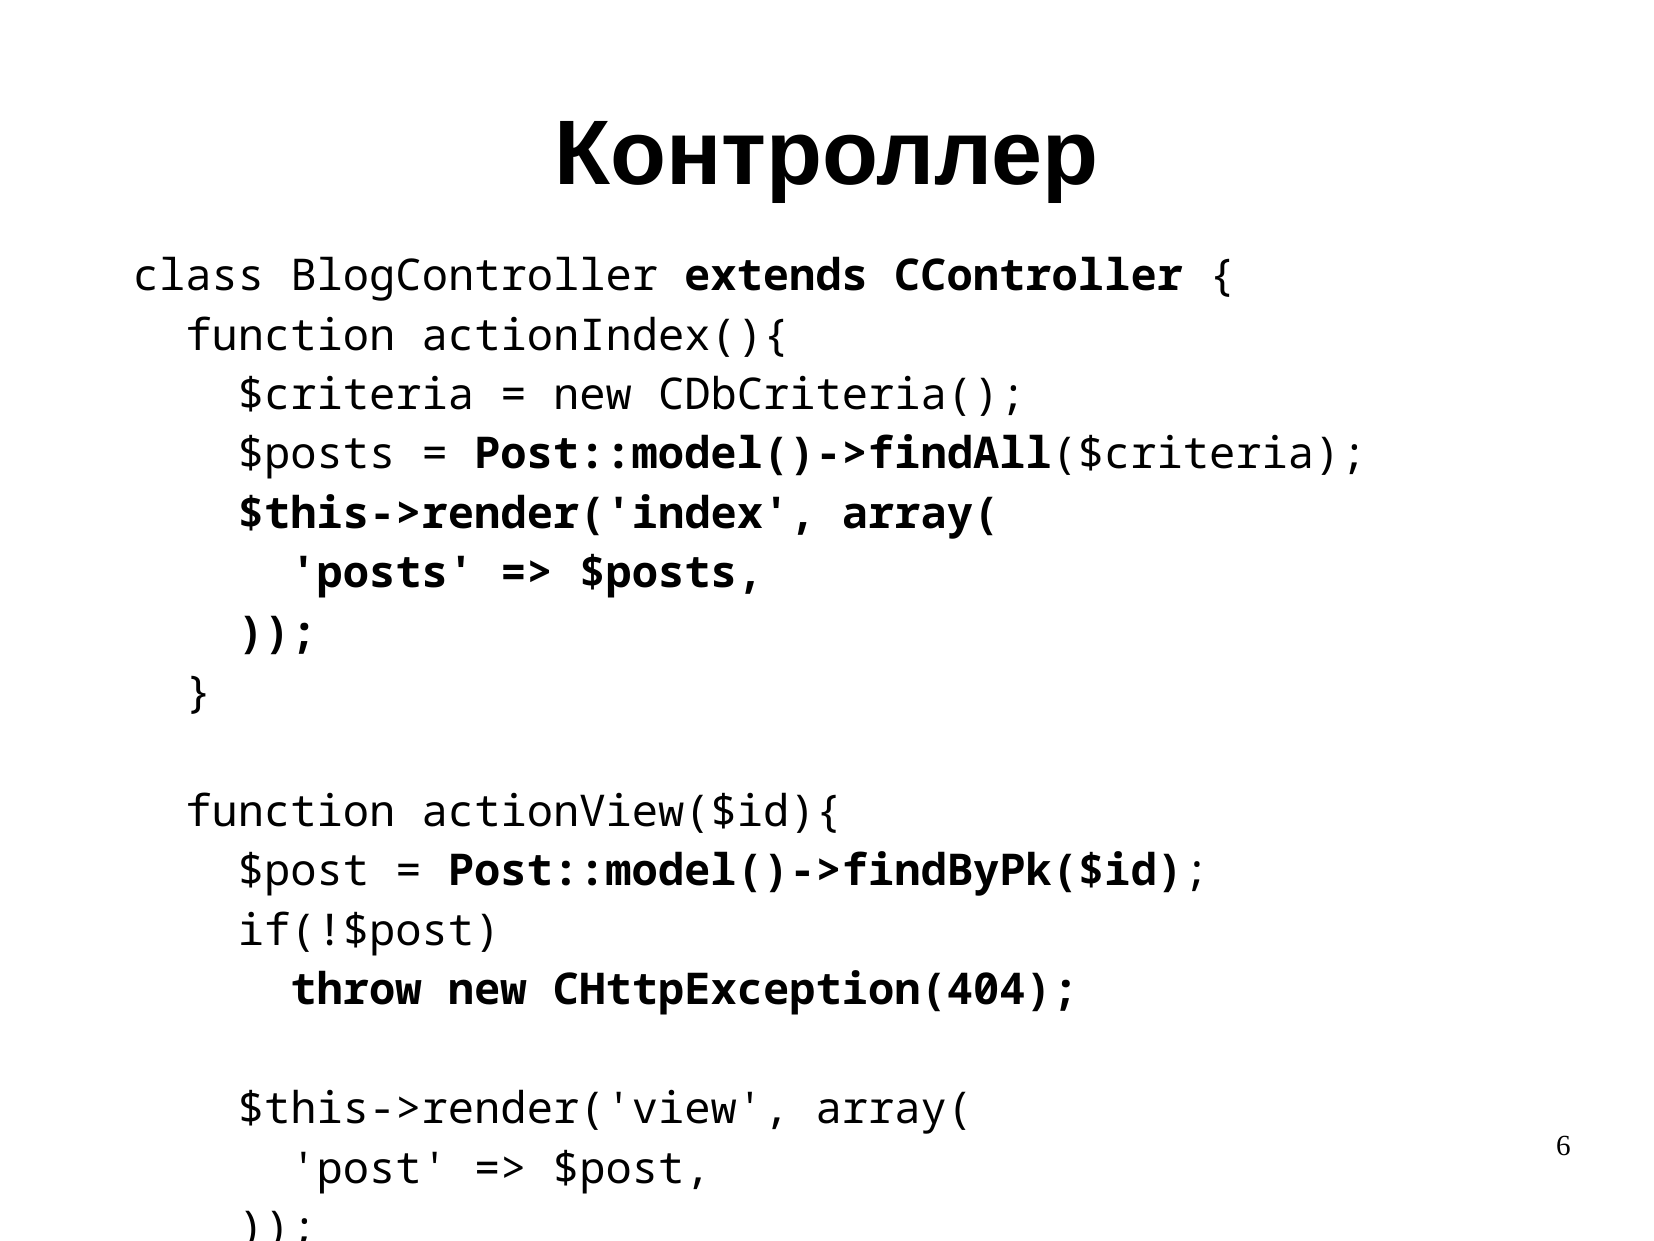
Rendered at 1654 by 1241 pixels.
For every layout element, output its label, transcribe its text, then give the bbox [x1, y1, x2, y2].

text_box class BlogController extends CController { function actionIndex(){ $criteria = new CDbCriteria(); $posts = Post::model()->findAll($criteria); $this->render('index', array( 'posts' => $posts, )); } function actionView($id){ $post = Post::model()->findByPk($id); if(!$post) throw new CHttpException(404); $this->render('view', array( 'post' => $post, )); } } [118, 236, 1276, 1225]
title Контроллер [82, 56, 1571, 250]
